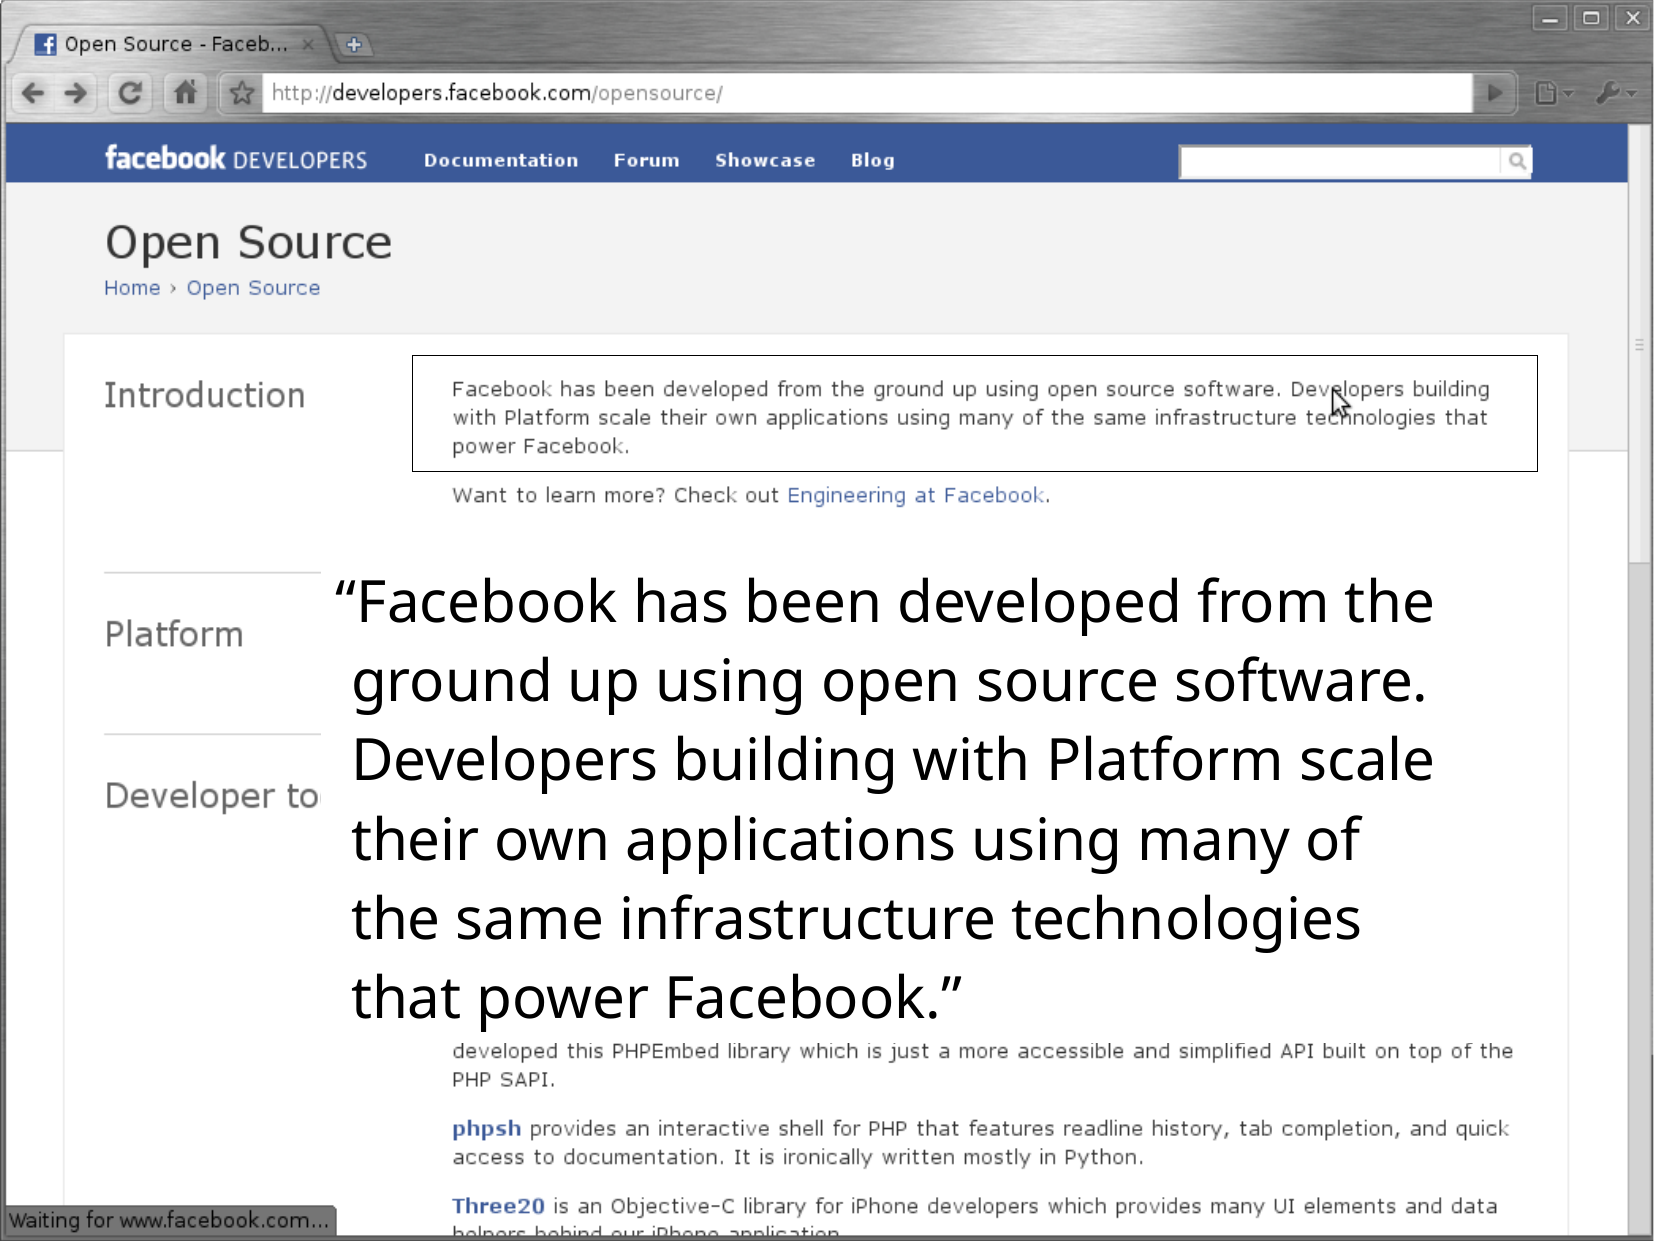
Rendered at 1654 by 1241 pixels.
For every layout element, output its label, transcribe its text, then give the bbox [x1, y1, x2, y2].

text_box “Facebook has been developed from the ground up using open source software. Developers building with Platform scale their own applications using many of the same infrastructure technologies that power Facebook.” [321, 552, 1557, 992]
picture [0, 0, 1654, 1241]
